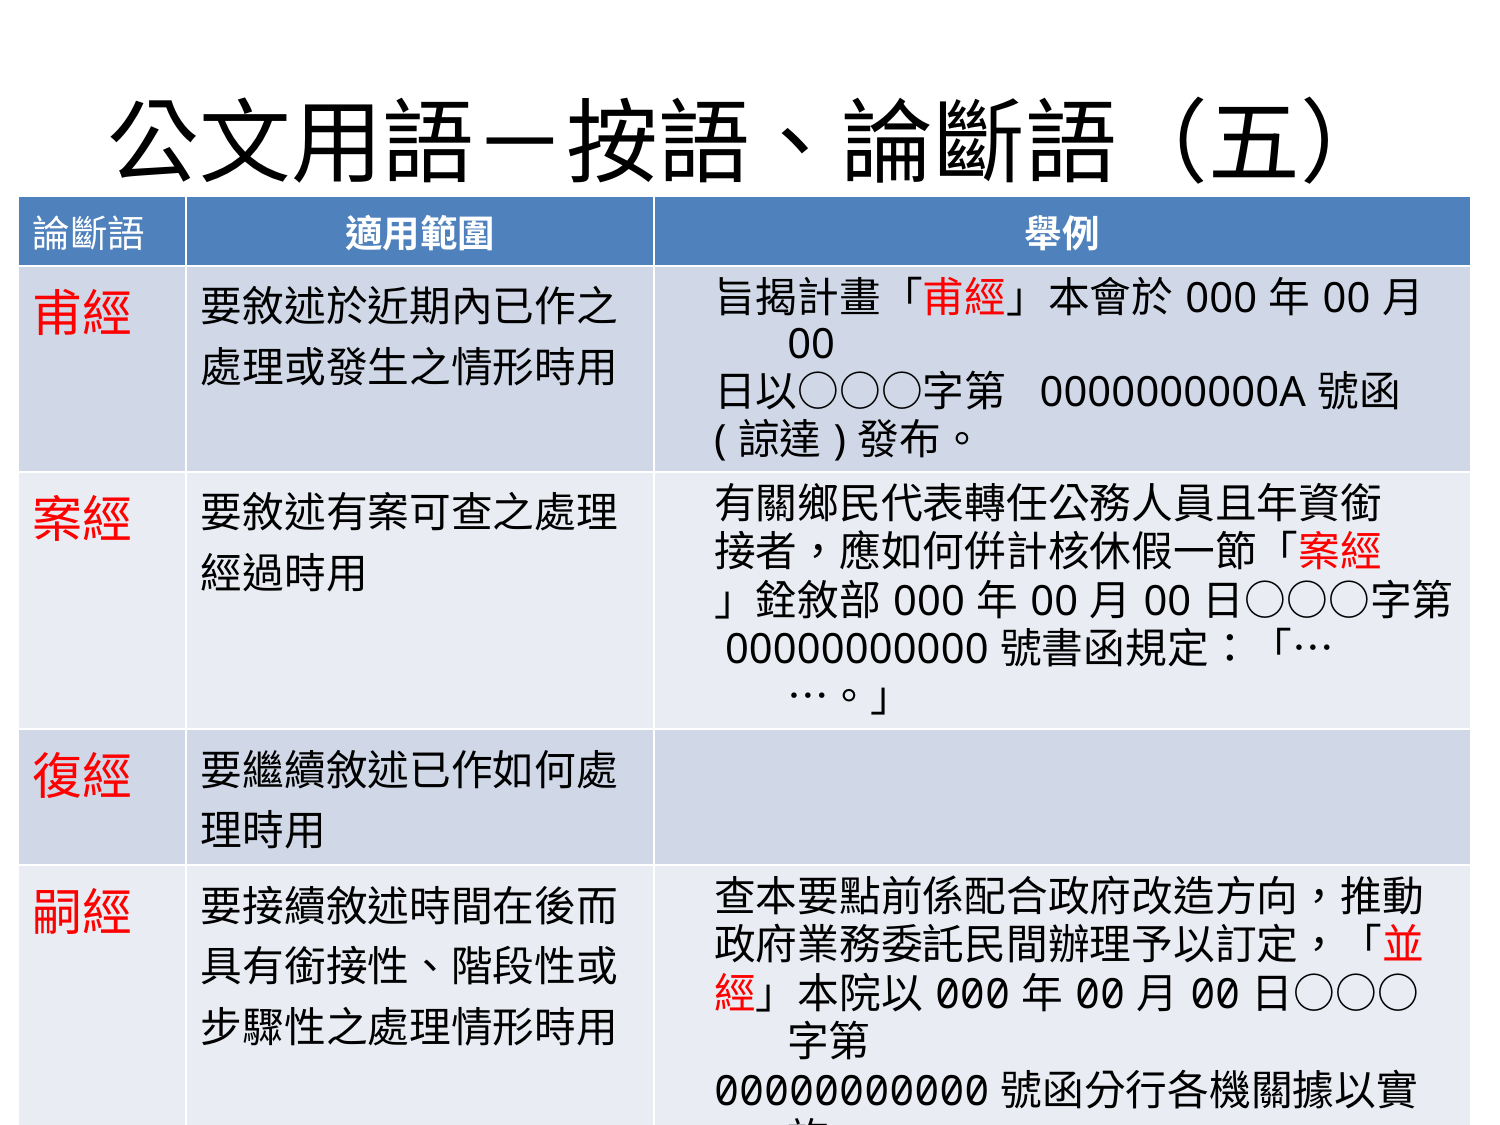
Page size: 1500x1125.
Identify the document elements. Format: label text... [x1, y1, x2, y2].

table_header 適用範圍 [187, 197, 653, 265]
title 公文用語－按語、論斷語（五） [75, 45, 1425, 195]
table_cell 復經 [19, 730, 185, 864]
table_cell 要接續敘述時間在後而具有銜接性、階段性或步驟性之處理情形時用 [187, 866, 653, 1125]
table_cell [655, 730, 1470, 864]
table_header 論斷語 [19, 197, 185, 265]
table_cell 有關鄉民代表轉任公務人員且年資銜 接者，應如何倂計核休假一節「案經 」銓敘部000年00月00日○○○字第 00000000000號書函規定：「……。」 [655, 473, 1470, 728]
table_header 舉例 [655, 197, 1470, 265]
table_cell 甫經 [19, 267, 185, 471]
table_cell 要繼續敘述已作如何處理時用 [187, 730, 653, 864]
table_cell 案經 [19, 473, 185, 728]
table_cell 嗣經 [19, 866, 185, 1125]
table_cell 要敘述有案可查之處理經過時用 [187, 473, 653, 728]
table_cell 要敘述於近期內已作之處理或發生之情形時用 [187, 267, 653, 471]
table_cell 查本要點前係配合政府改造方向，推動 政府業務委託民間辦理予以訂定，「並 經」本院以000年00月00日○○○字第 00000000000號函分行各機關據以實施， 「嗣經」本院000年00月00日○○○字第 00000000000號函及000年00月00日 ○○○字第00000000000號函二度修正 在案。 [655, 866, 1470, 1125]
table_cell 旨揭計畫「甫經」本會於000年00月00 日以○○○字第 0000000000A號函 (諒達)發布。 [655, 267, 1470, 471]
